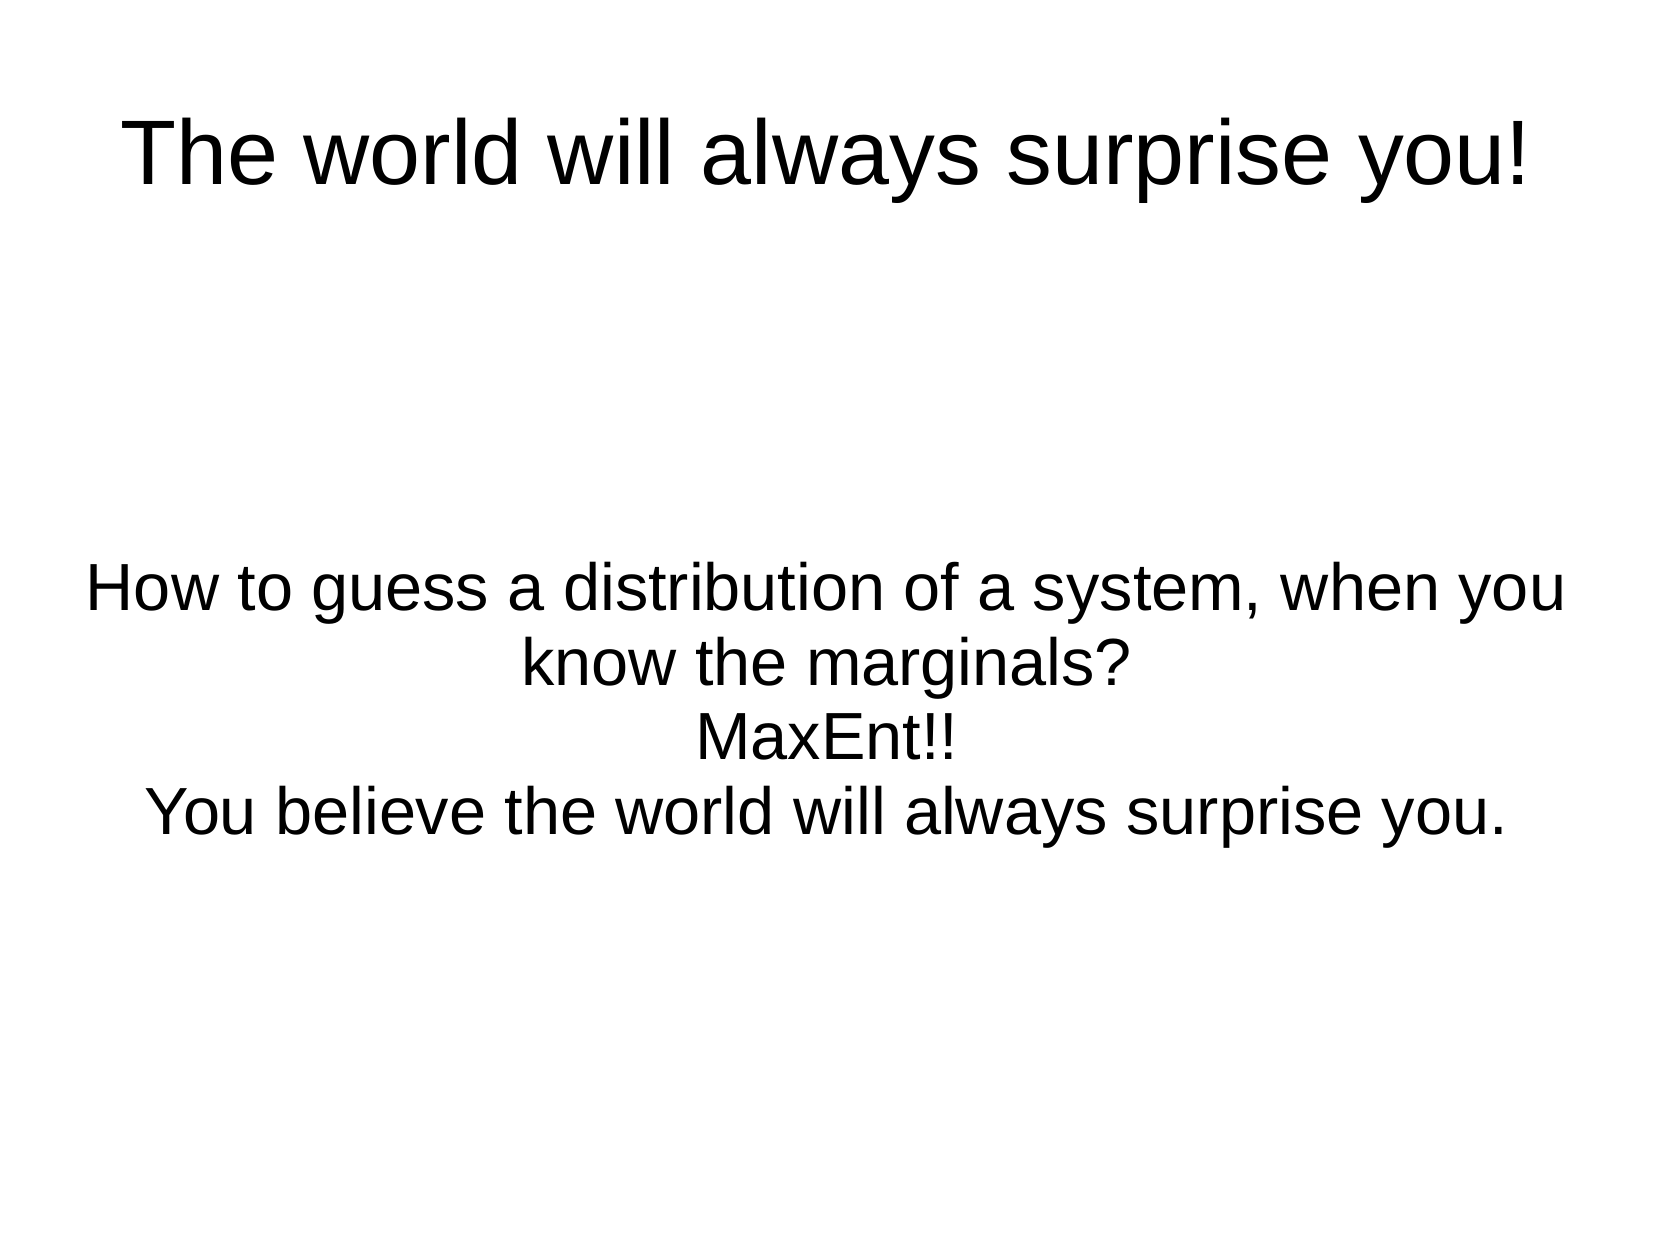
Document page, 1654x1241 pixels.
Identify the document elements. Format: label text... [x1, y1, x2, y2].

title The world will always surprise you! [82, 56, 1571, 250]
subtitle How to guess a distribution of a system, when you know the marginals? MaxEnt!! You believe the world will always surprise you. [82, 297, 1571, 1102]
